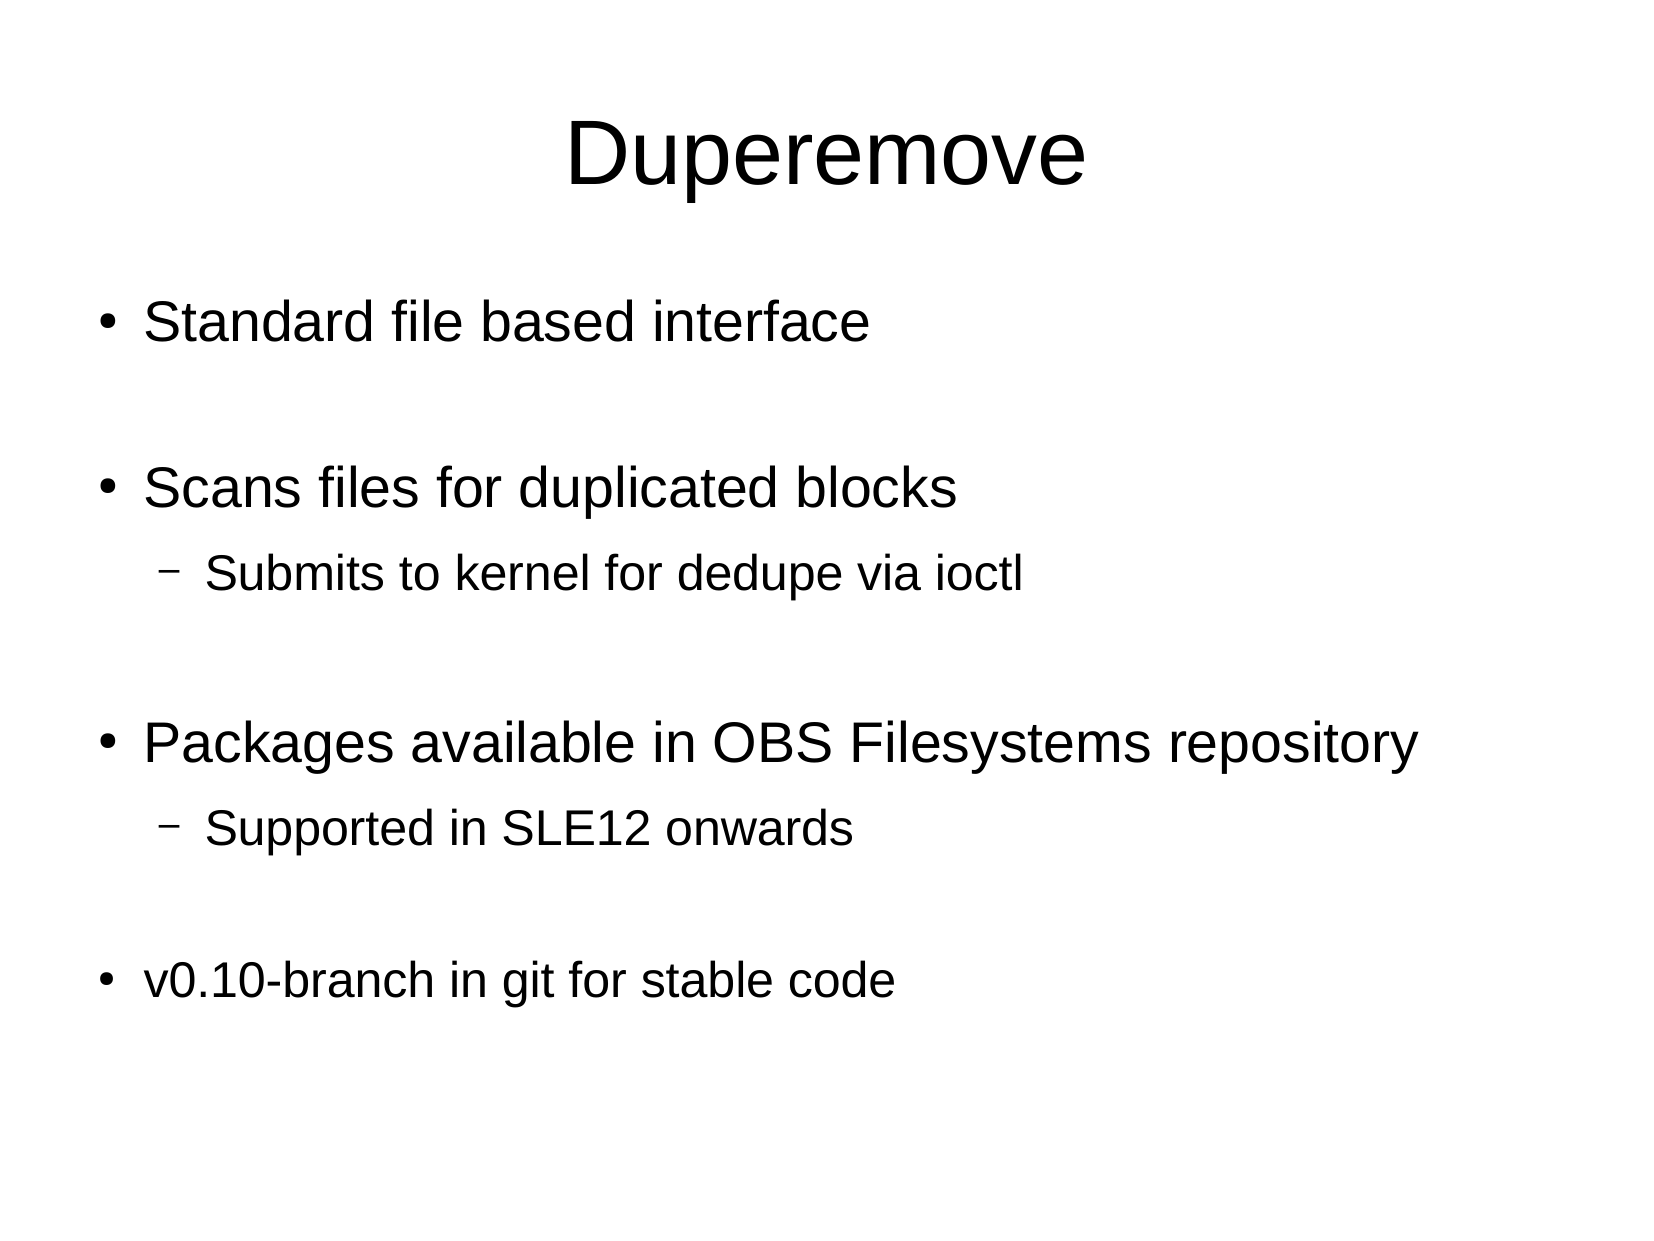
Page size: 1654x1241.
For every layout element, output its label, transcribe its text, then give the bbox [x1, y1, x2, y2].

title Duperemove [82, 49, 1571, 257]
list Standard file based interface Scans files for duplicated blocks Submits to kernel for dedupe via ioctl Packages available in OBS Filesystems repository Supported in SLE12 onwards v0.10-branch in git for stable code [82, 290, 1571, 1010]
